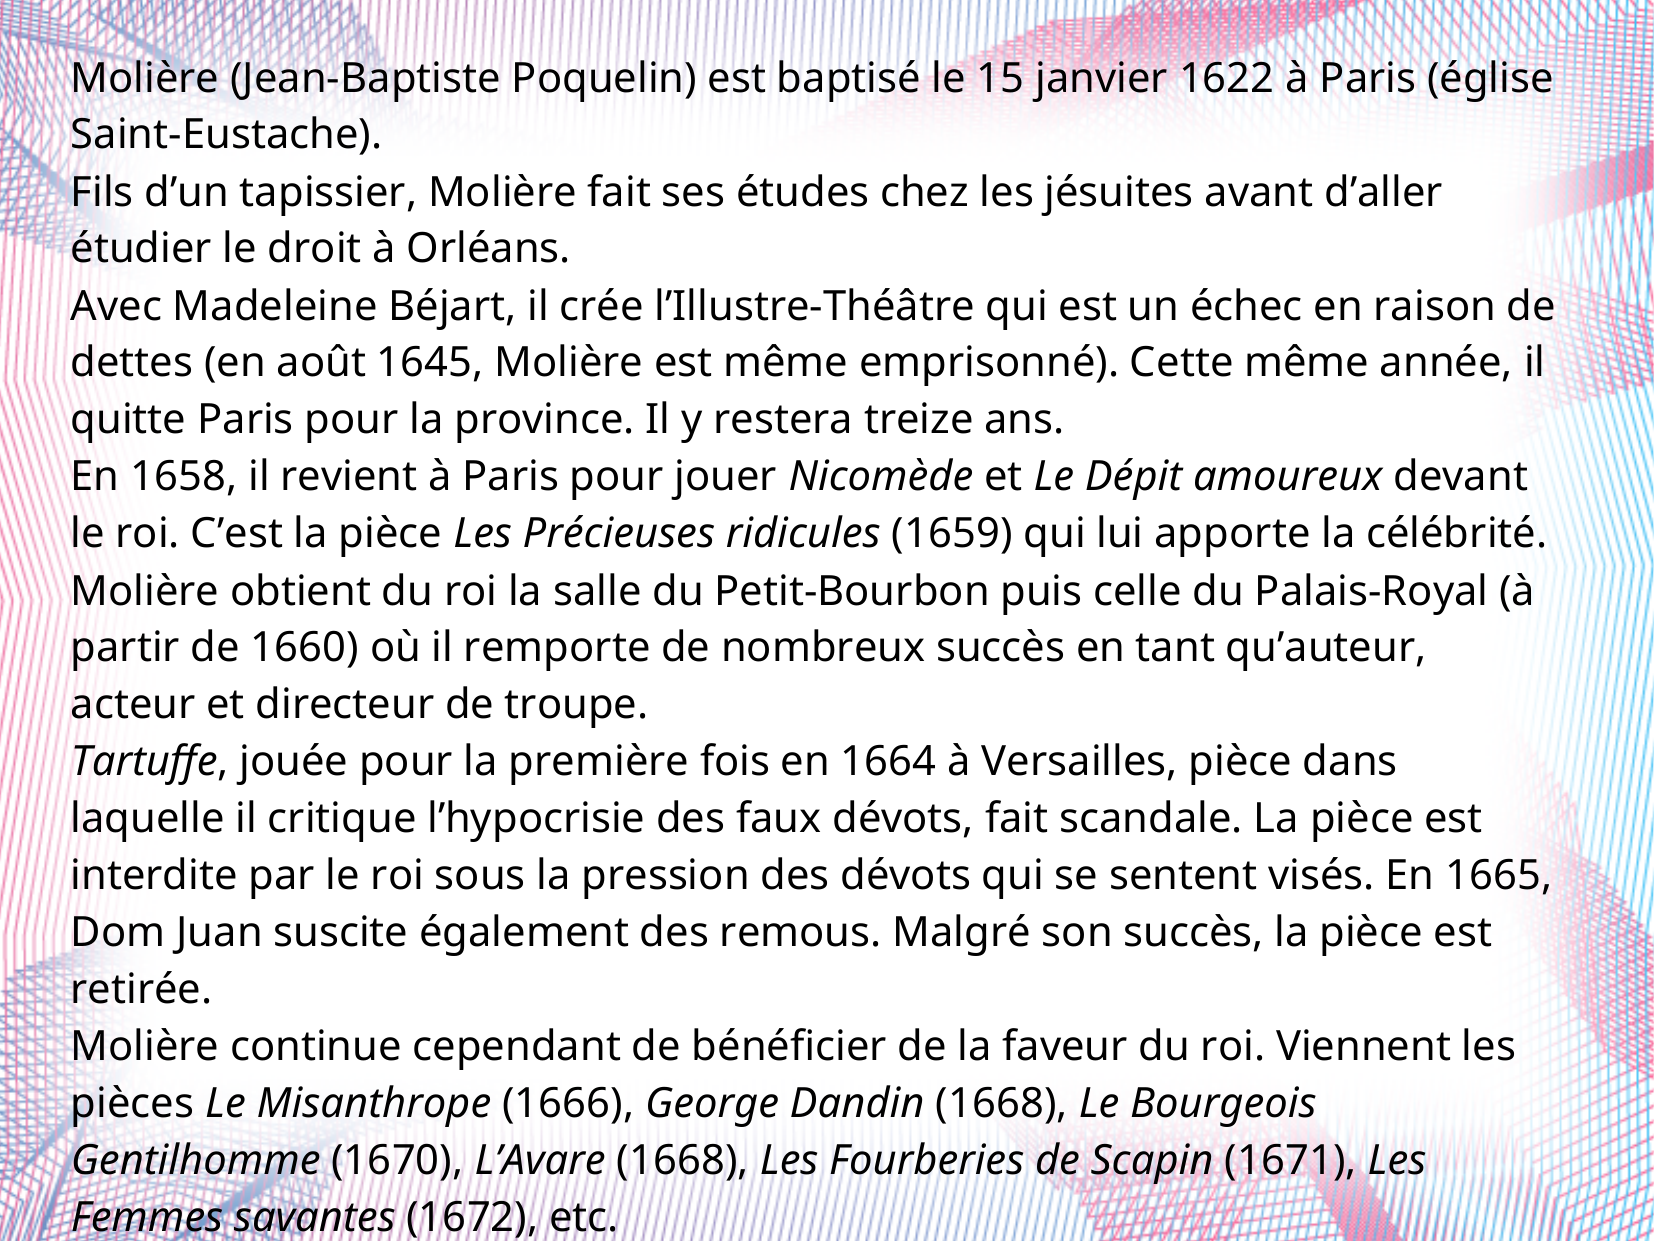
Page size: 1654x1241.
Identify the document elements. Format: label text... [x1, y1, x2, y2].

picture [0, 0, 1654, 1241]
list Molière (Jean-Baptiste Poquelin) est baptisé le 15 janvier 1622 à Paris (église Saint-Eustache). Fils d’un tapissier, Molière fait ses études chez les jésuites avant d’aller étudier le droit à Orléans. Avec Madeleine Béjart, il crée l’Illustre-Théâtre qui est un échec en raison de dettes (en août 1645, Molière est même emprisonné). Cette même année, il quitte Paris pour la province. Il y restera treize ans. En 1658, il revient à Paris pour jouer Nicomède et Le Dépit amoureux devant le roi. C’est la pièce Les Précieuses ridicules (1659) qui lui apporte la célébrité. Molière obtient du roi la salle du Petit-Bourbon puis celle du Palais-Royal (à partir de 1660) où il remporte de nombreux succès en tant qu’auteur, acteur et directeur de troupe. Tartuffe, jouée pour la première fois en 1664 à Versailles, pièce dans laquelle il critique l’hypocrisie des faux dévots, fait scandale. La pièce est interdite par le roi sous la pression des dévots qui se sentent visés. En 1665, Dom Juan suscite également des remous. Malgré son succès, la pièce est retirée. Molière continue cependant de bénéficier de la faveur du roi. Viennent les pièces Le Misanthrope (1666), George Dandin (1668), Le Bourgeois Gentilhomme (1670), L’Avare (1668), Les Fourberies de Scapin (1671), Les Femmes savantes (1672), etc. Épuisé par le travail et la maladie (il est phtisique), Molière meurt le 17 février 1673 après la quatrième représentation du Malade imaginaire (il jouait le rôle d’Argan). [70, 47, 1560, 1199]
